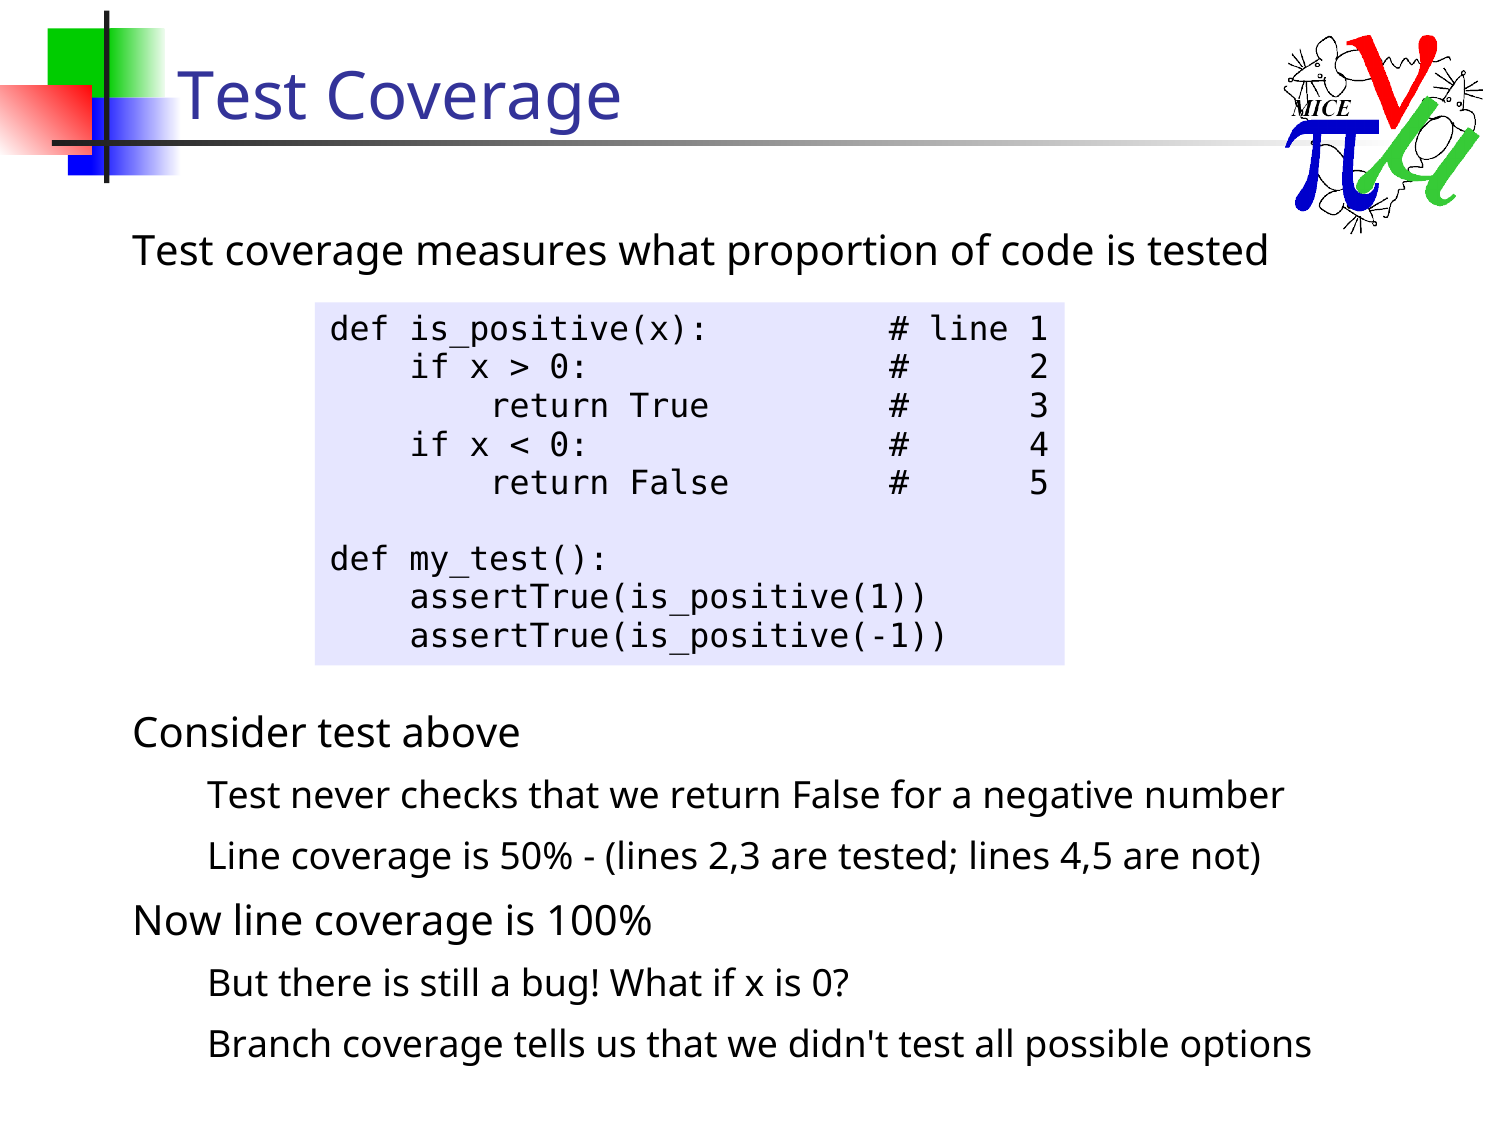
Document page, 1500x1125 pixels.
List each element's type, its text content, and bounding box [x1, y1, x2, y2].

text_box def is_positive(x): # line 1 if x > 0: # 2 return True # 3 if x < 0: # 4 return False # 5 def my_test(): assertTrue(is_positive(1)) assertTrue(is_positive(-1)) [314, 302, 1065, 666]
list Test coverage measures what proportion of code is tested [117, 212, 1393, 601]
picture [1264, 5, 1500, 251]
list Consider test above Test never checks that we return False for a negative number Line coverage is 50% - (lines 2,3 are tested; lines 4,5 are not) Now line coverage is 100% But there is still a bug! What if x is 0? Branch coverage tells us that we didn't test all possible options [117, 694, 1393, 1083]
title Test Coverage [162, 0, 1441, 188]
